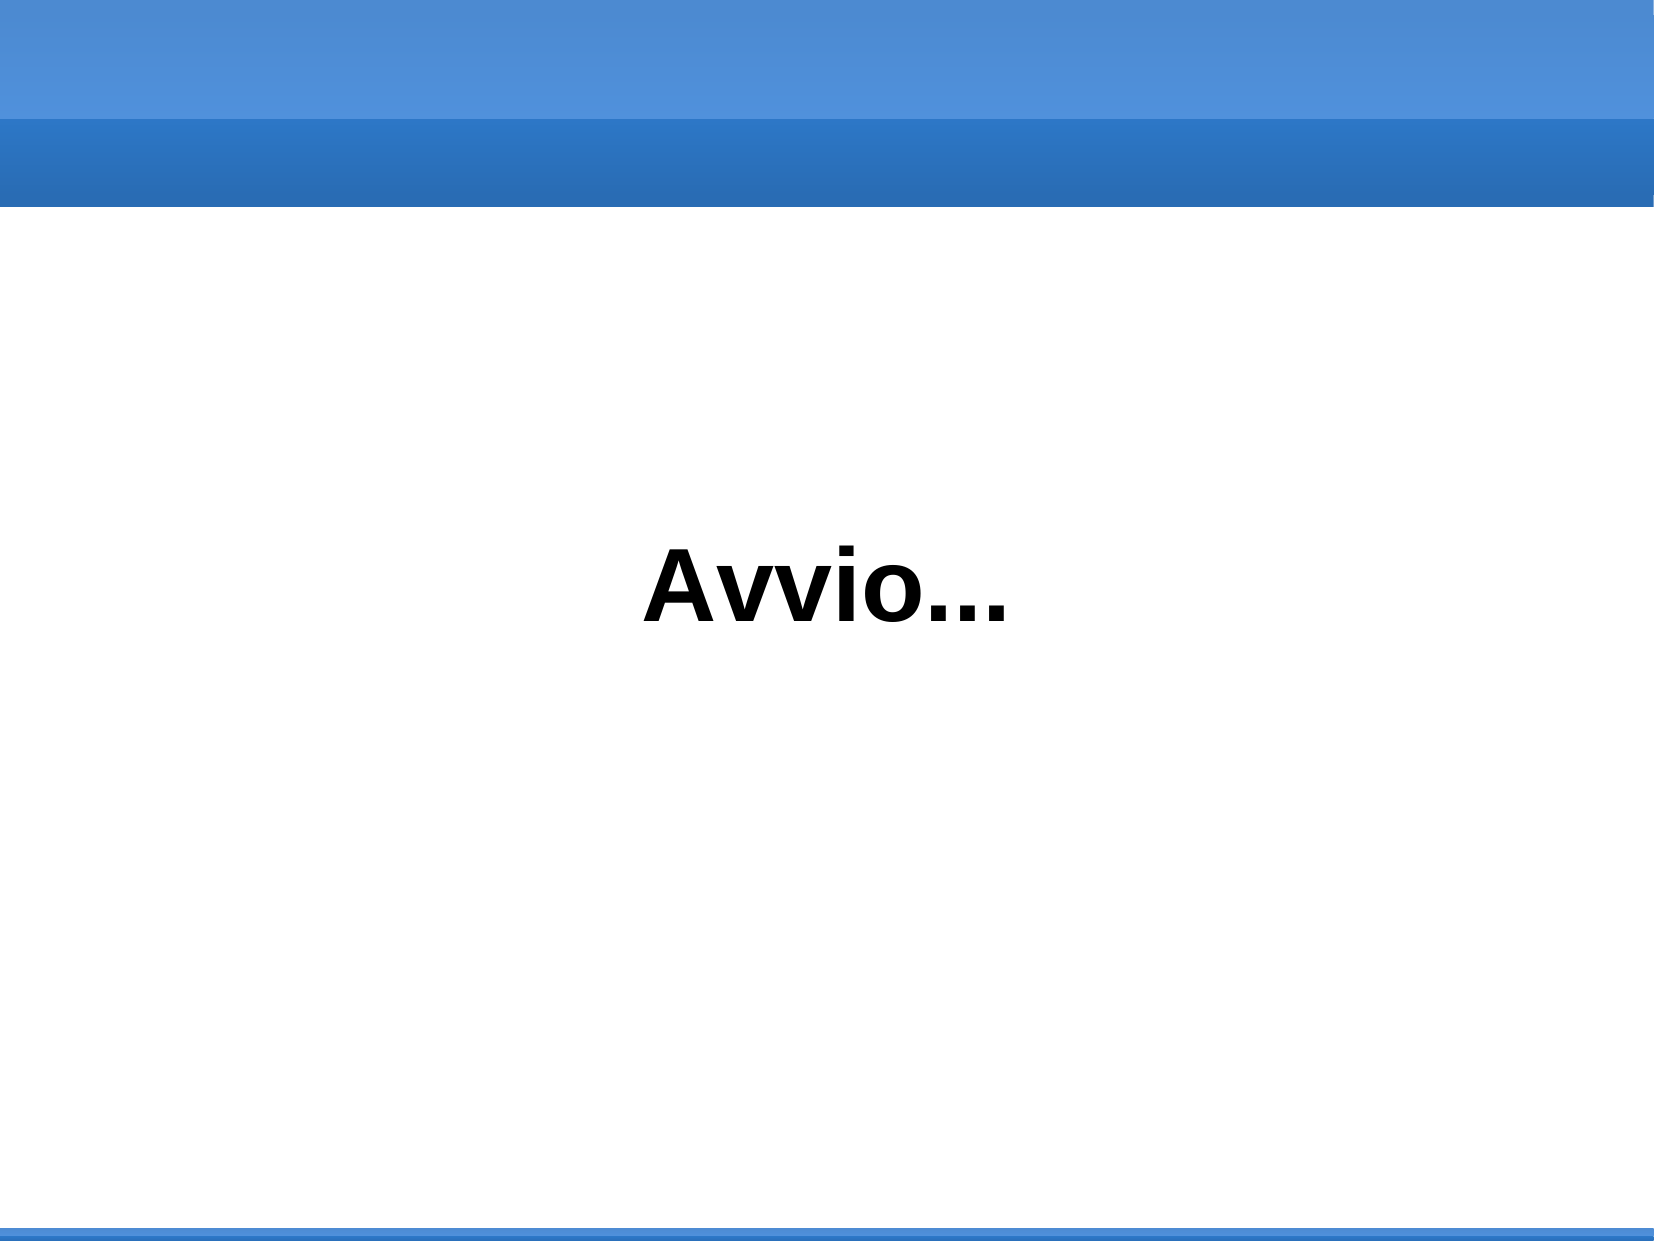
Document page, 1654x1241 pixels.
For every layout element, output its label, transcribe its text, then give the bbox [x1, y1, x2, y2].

title Avvio... [32, 475, 1622, 713]
